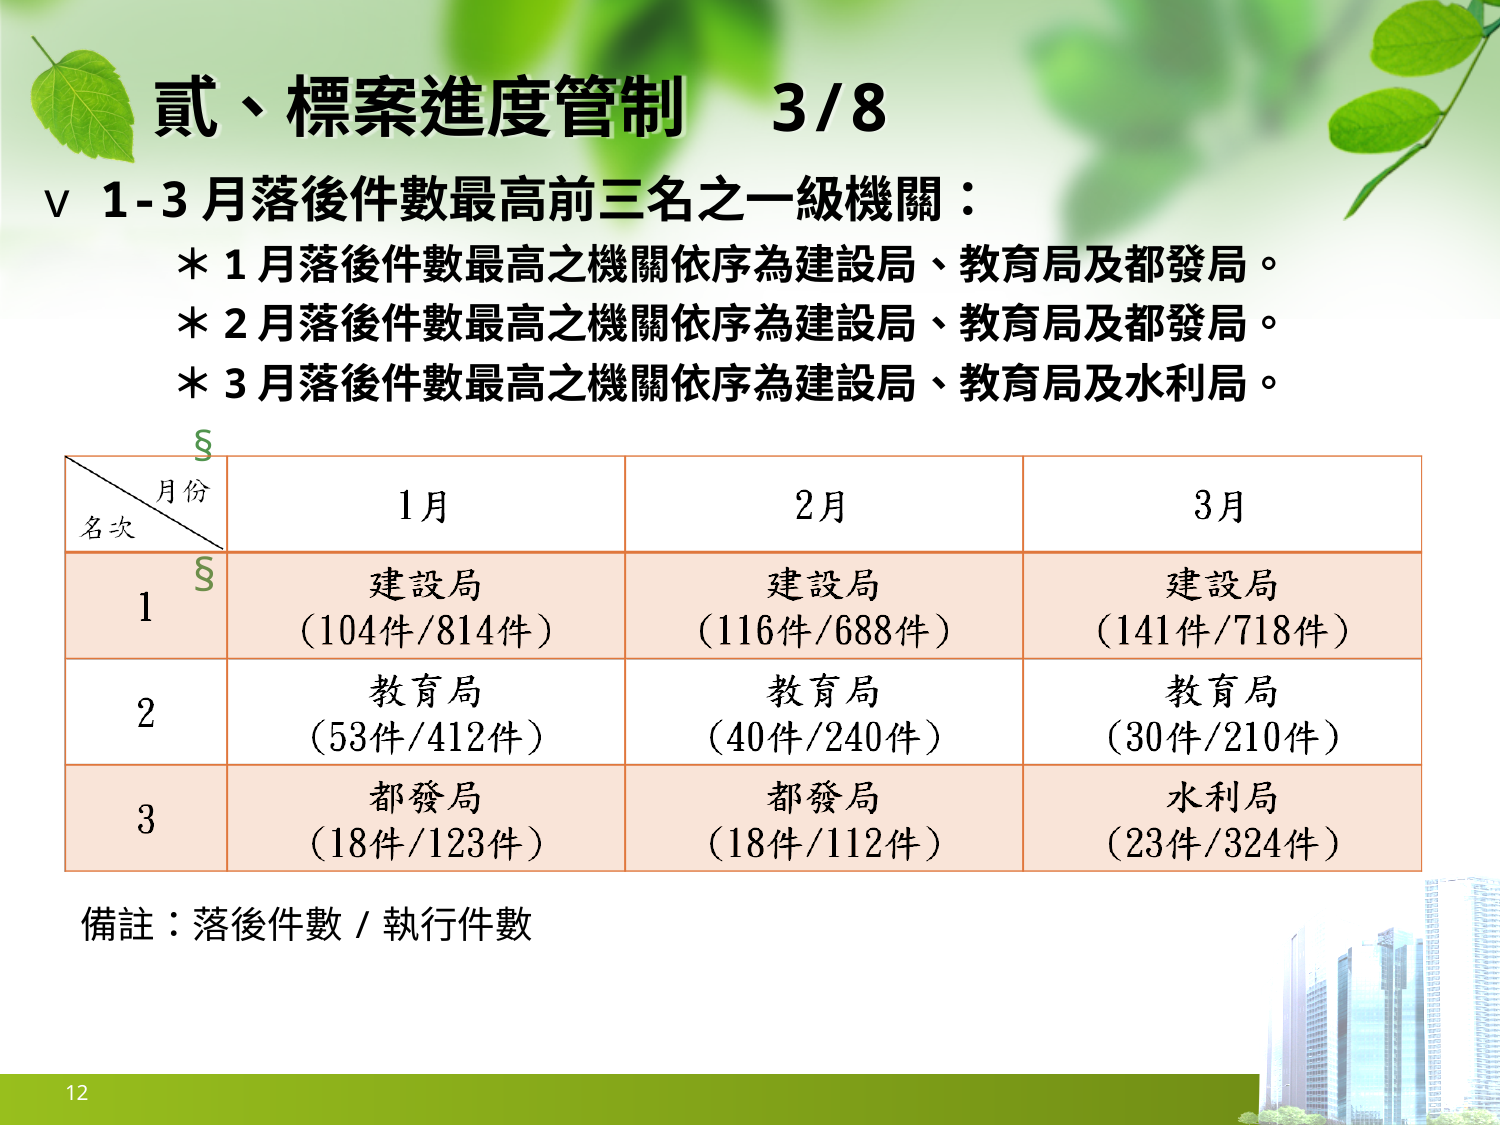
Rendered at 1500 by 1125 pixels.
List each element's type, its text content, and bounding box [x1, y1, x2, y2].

title 貳、標案進度管制 3/8 [137, 57, 1325, 150]
picture [53, 444, 1433, 882]
list 1-3月落後件數最高前三名之一級機關： ＊1月落後件數最高之機關依序為建設局、教育局及都發局。 ＊2月落後件數最高之機關依序為建設局、教育局及都發局。 ＊3月落後件數最高之機關依序為建設局、教育局及水利局。 [29, 160, 1459, 965]
text_box 備註：落後件數/執行件數 [64, 893, 562, 954]
text_box 12 [50, 1072, 138, 1113]
